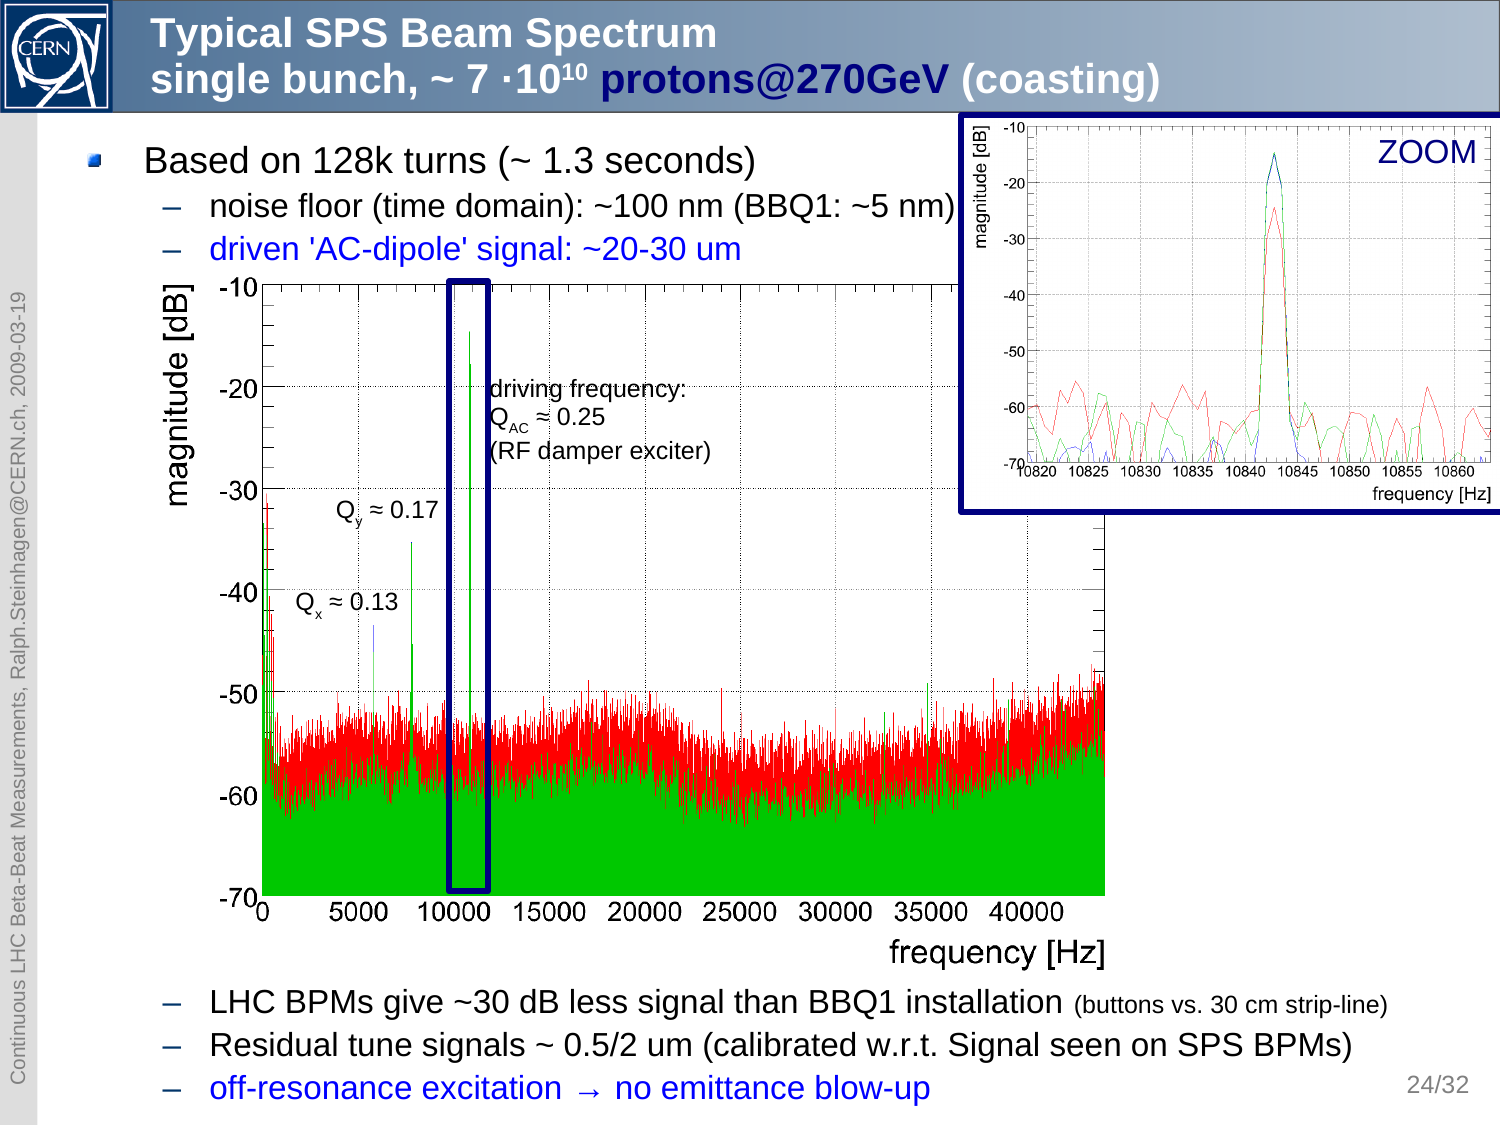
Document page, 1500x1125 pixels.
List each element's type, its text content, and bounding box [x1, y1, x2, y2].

picture [963, 118, 1500, 509]
title Typical SPS Beam Spectrum single bunch, ~ 7 ·1010 protons@270GeV (coasting) [150, 7, 1201, 106]
text_box driving frequency: QAC ≈ 0.25 (RF damper exciter) [474, 367, 727, 473]
text_box Qx ≈ 0.13 [280, 580, 414, 630]
list Based on 128k turns (~ 1.3 seconds) noise floor (time domain): ~100 nm (BBQ1: ~5 nm) driven 'AC-dipole' signal: ~20-30 um LHC BPMs give ~30 dB less signal than BBQ1 installation (buttons vs. 30 cm strip-line) Residual tune signals ~ 0.5/2 um (calibrated w.r.t. Signal seen on SPS BPMs) off-resonance excitation → no emittance blow-up [87, 137, 1438, 1107]
text_box Qy ≈ 0.17 [321, 488, 454, 538]
picture [0, 0, 113, 113]
text_box ZOOM [1363, 126, 1492, 179]
